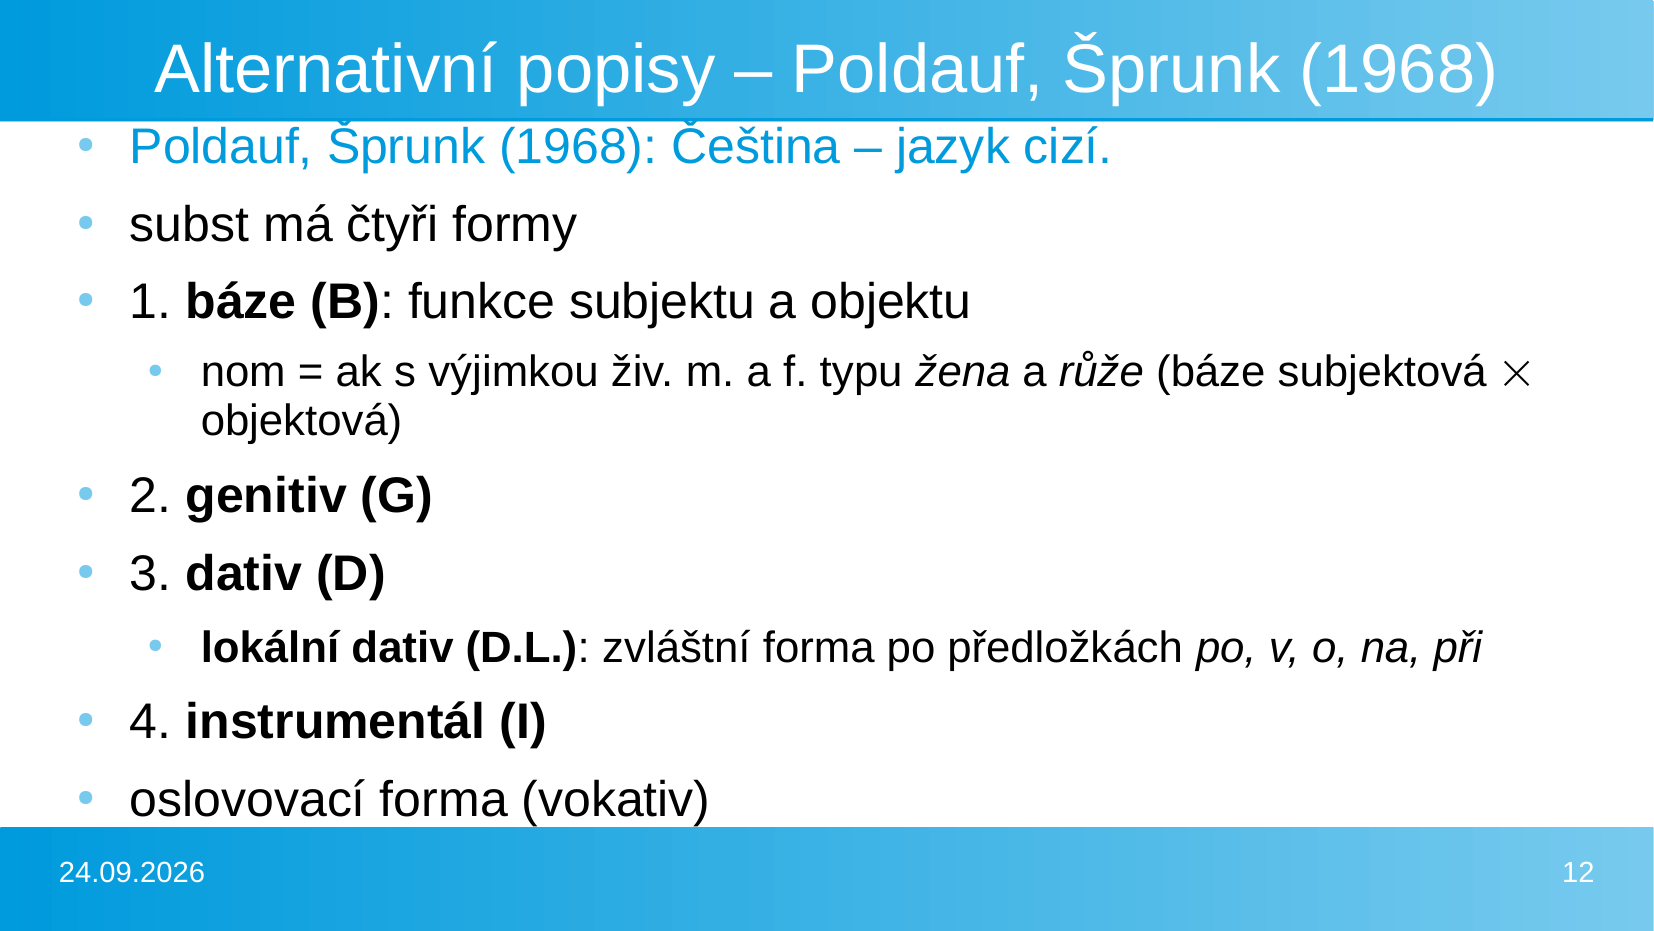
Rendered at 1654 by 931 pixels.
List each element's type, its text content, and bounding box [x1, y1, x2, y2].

title Alternativní popisy – Poldauf, Šprunk (1968) [59, 29, 1595, 108]
list Poldauf, Šprunk (1968): Čeština – jazyk cizí. subst má čtyři formy 1. báze (B): funkce subjektu a objektu nom = ak s výjimkou živ. m. a f. typu žena a růže (báze subjektová  objektová) 2. genitiv (G) 3. dativ (D) lokální dativ (D.L.): zvláštní forma po předložkách po, v, o, na, při 4. instrumentál (I) oslovovací forma (vokativ) [59, 118, 1595, 916]
